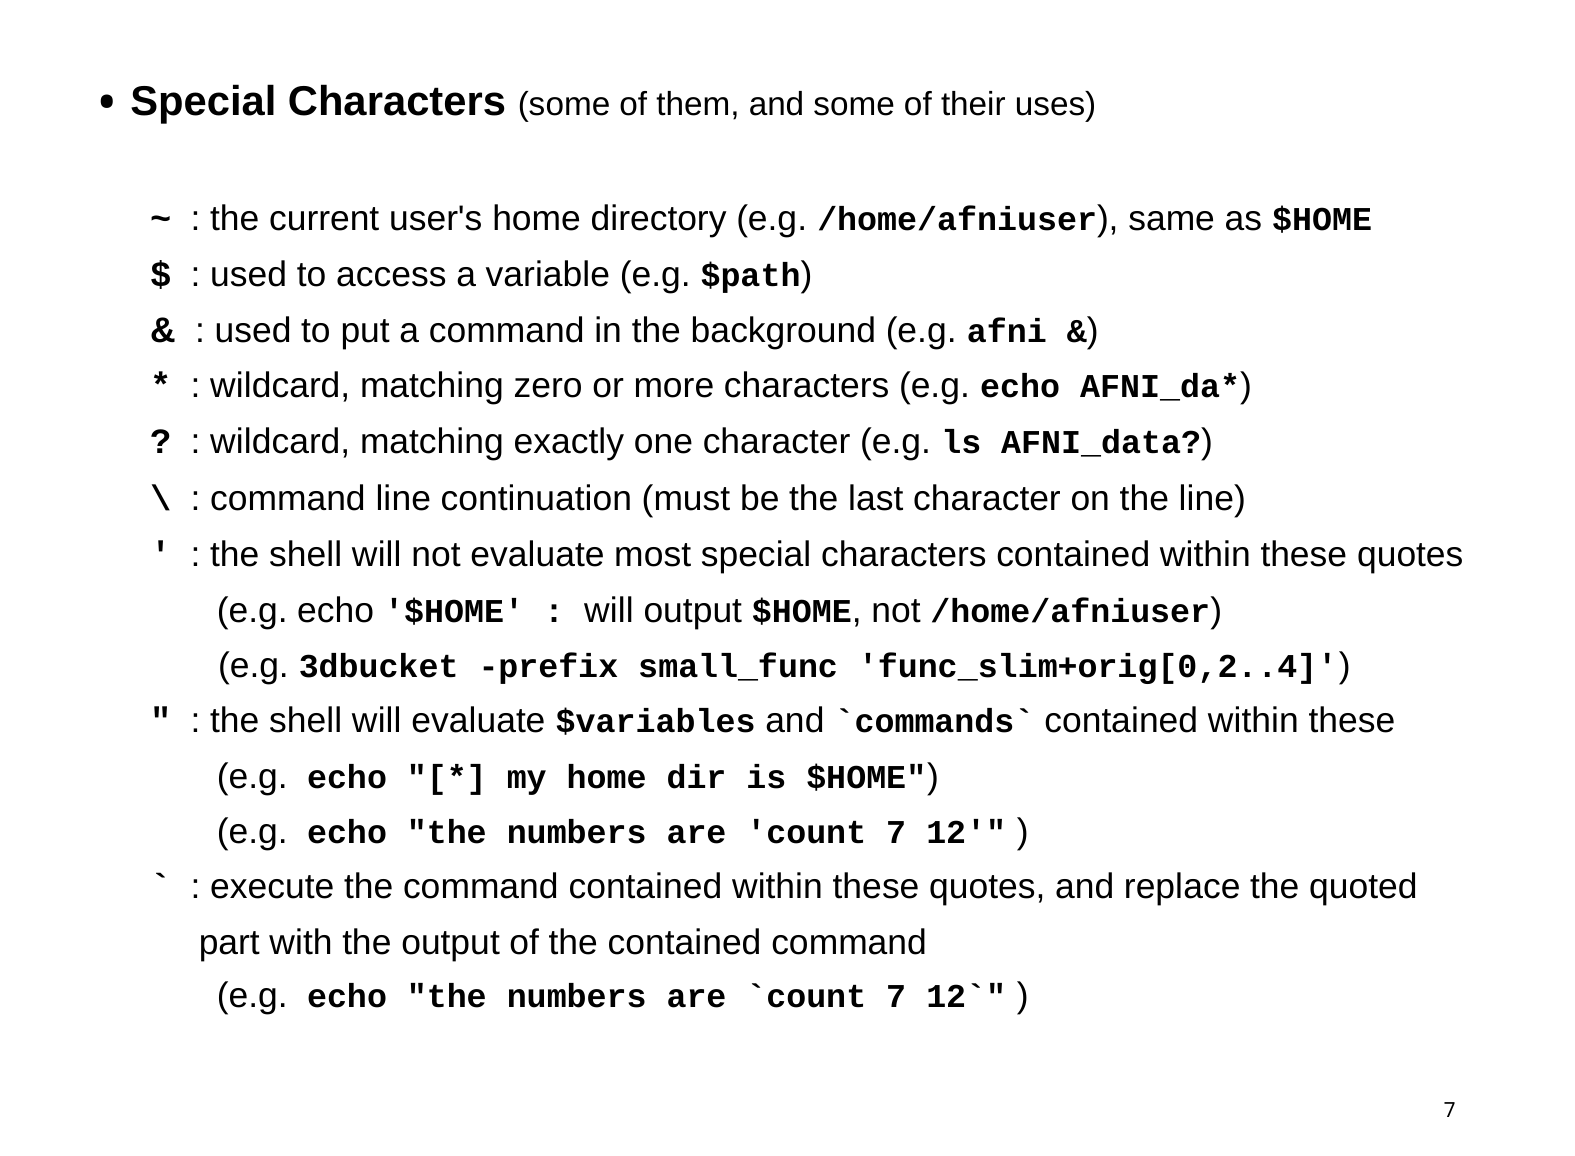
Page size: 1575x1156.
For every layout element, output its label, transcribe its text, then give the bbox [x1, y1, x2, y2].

list Special Characters (some of them, and some of their uses) ~ : the current user's home directory (e.g. /home/afniuser), same as $HOME $ : used to access a variable (e.g. $path) & : used to put a command in the background (e.g. afni &) * : wildcard, matching zero or more characters (e.g. echo AFNI_da*) ? : wildcard, matching exactly one character (e.g. ls AFNI_data?) \ : command line continuation (must be the last character on the line) ' : the shell will not evaluate most special characters contained within these quotes (e.g. echo '$HOME' : will output $HOME, not /home/afniuser) (e.g. 3dbucket -prefix small_func 'func_slim+orig[0,2..4]') " : the shell will evaluate $variables and `commands` contained within these (e.g. echo "[*] my home dir is $HOME") (e.g. echo "the numbers are 'count 7 12'" ) ` : execute the command contained within these quotes, and replace the quoted part with the output of the contained command (e.g. echo "the numbers are `count 7 12`" ) [75, 65, 1525, 1103]
